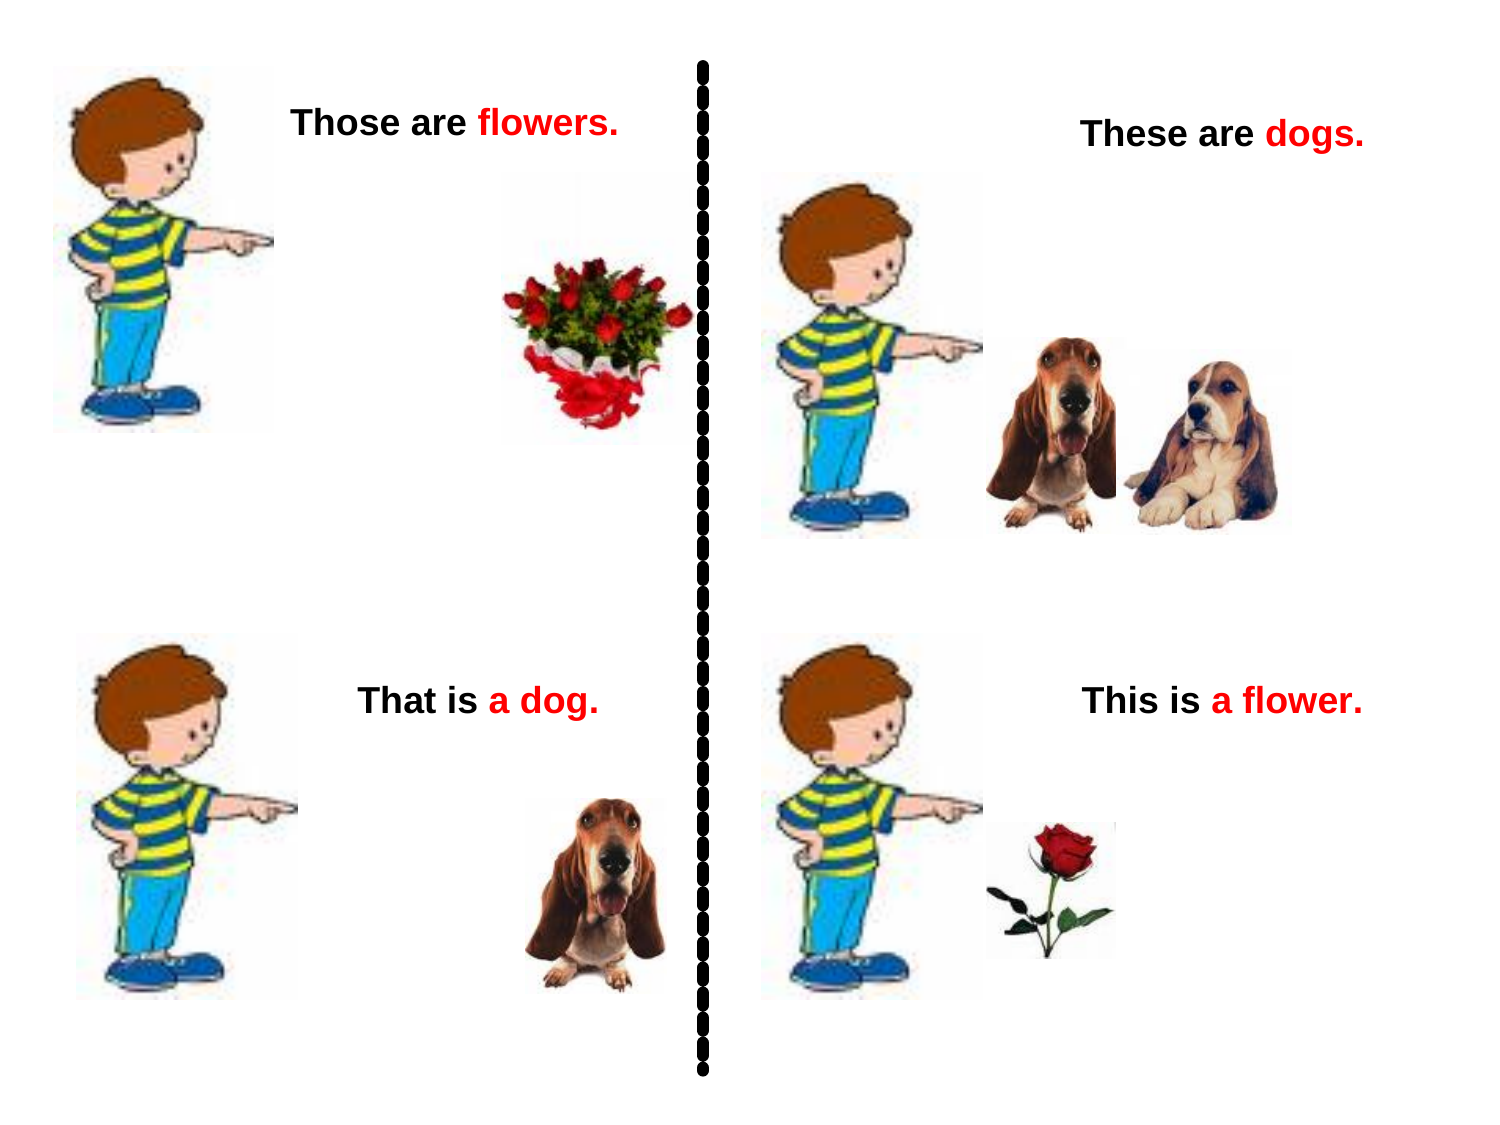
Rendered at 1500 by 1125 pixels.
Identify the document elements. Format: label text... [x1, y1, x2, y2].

picture [525, 798, 667, 995]
picture [761, 172, 983, 539]
text_box Those are flowers. [274, 90, 680, 151]
picture [986, 337, 1292, 535]
picture [761, 633, 983, 1000]
text_box This is a flower. [998, 668, 1448, 730]
picture [986, 822, 1116, 959]
picture [53, 66, 274, 433]
picture [501, 172, 697, 445]
text_box These are dogs. [998, 101, 1448, 163]
picture [76, 633, 298, 1000]
text_box That is a dog. [298, 668, 703, 730]
